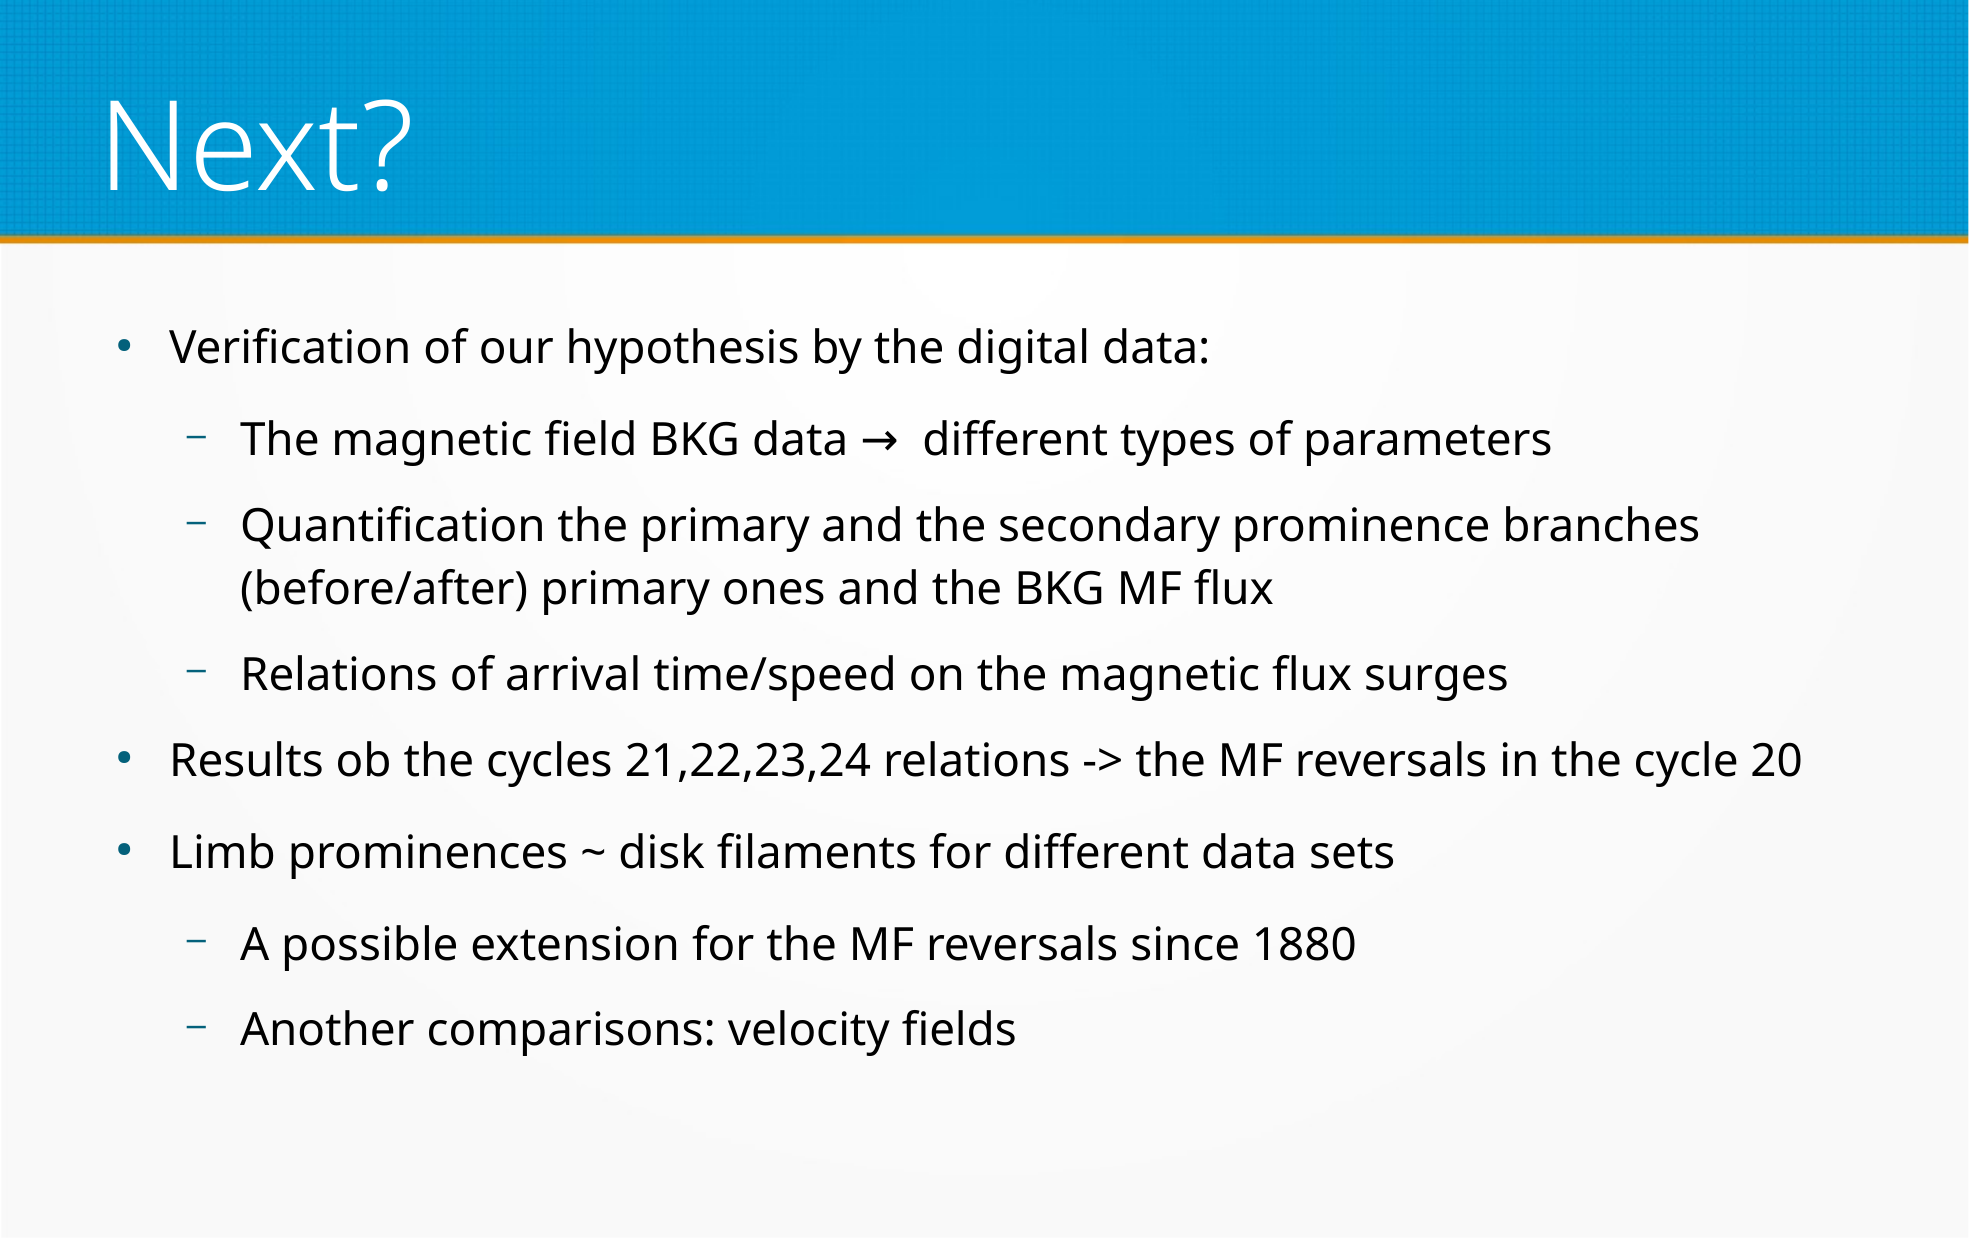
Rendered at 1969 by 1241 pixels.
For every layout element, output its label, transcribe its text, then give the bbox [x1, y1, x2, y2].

list Verification of our hypothesis by the digital data: The magnetic field BKG data → different types of parameters Quantification the primary and the secondary prominence branches (before/after) primary ones and the BKG MF flux Relations of arrival time/speed on the magnetic flux surges Results ob the cycles 21,22,23,24 relations -> the MF reversals in the cycle 20 Limb prominences ~ disk filaments for different data sets A possible extension for the MF reversals since 1880 Another comparisons: velocity fields [98, 315, 1861, 1081]
title Next? [98, 19, 1870, 227]
picture [0, 233, 1969, 1241]
